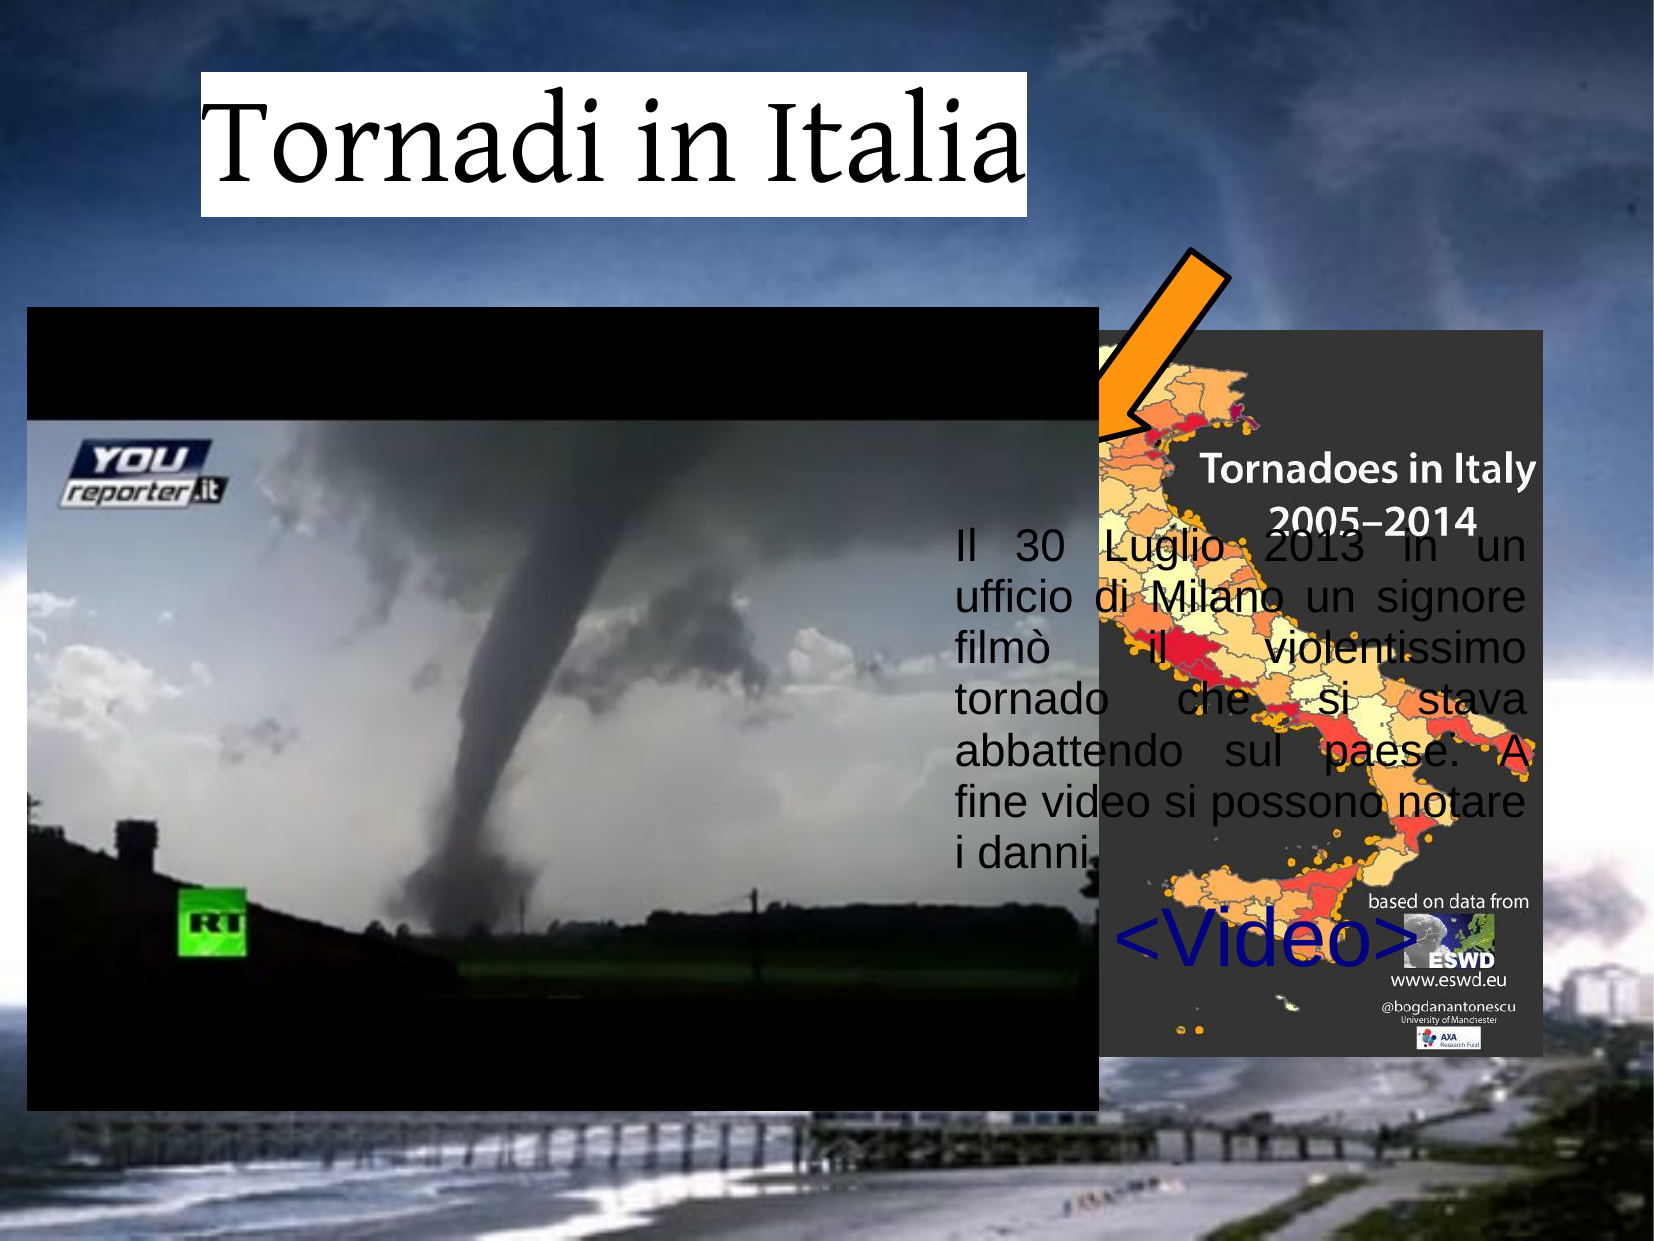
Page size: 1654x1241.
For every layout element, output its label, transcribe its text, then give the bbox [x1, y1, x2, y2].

text_box Il 30 Luglio 2013 in un ufficio di Milano un signore filmò il violentissimo tornado che si stava abbattendo sul paese. A fine video si possono notare i danni. [939, 512, 1543, 886]
text_box <Video> [1098, 884, 1630, 993]
picture [0, 0, 1654, 1241]
title Tornadi in Italia [0, 40, 1359, 249]
text_box [1099, 250, 1229, 441]
